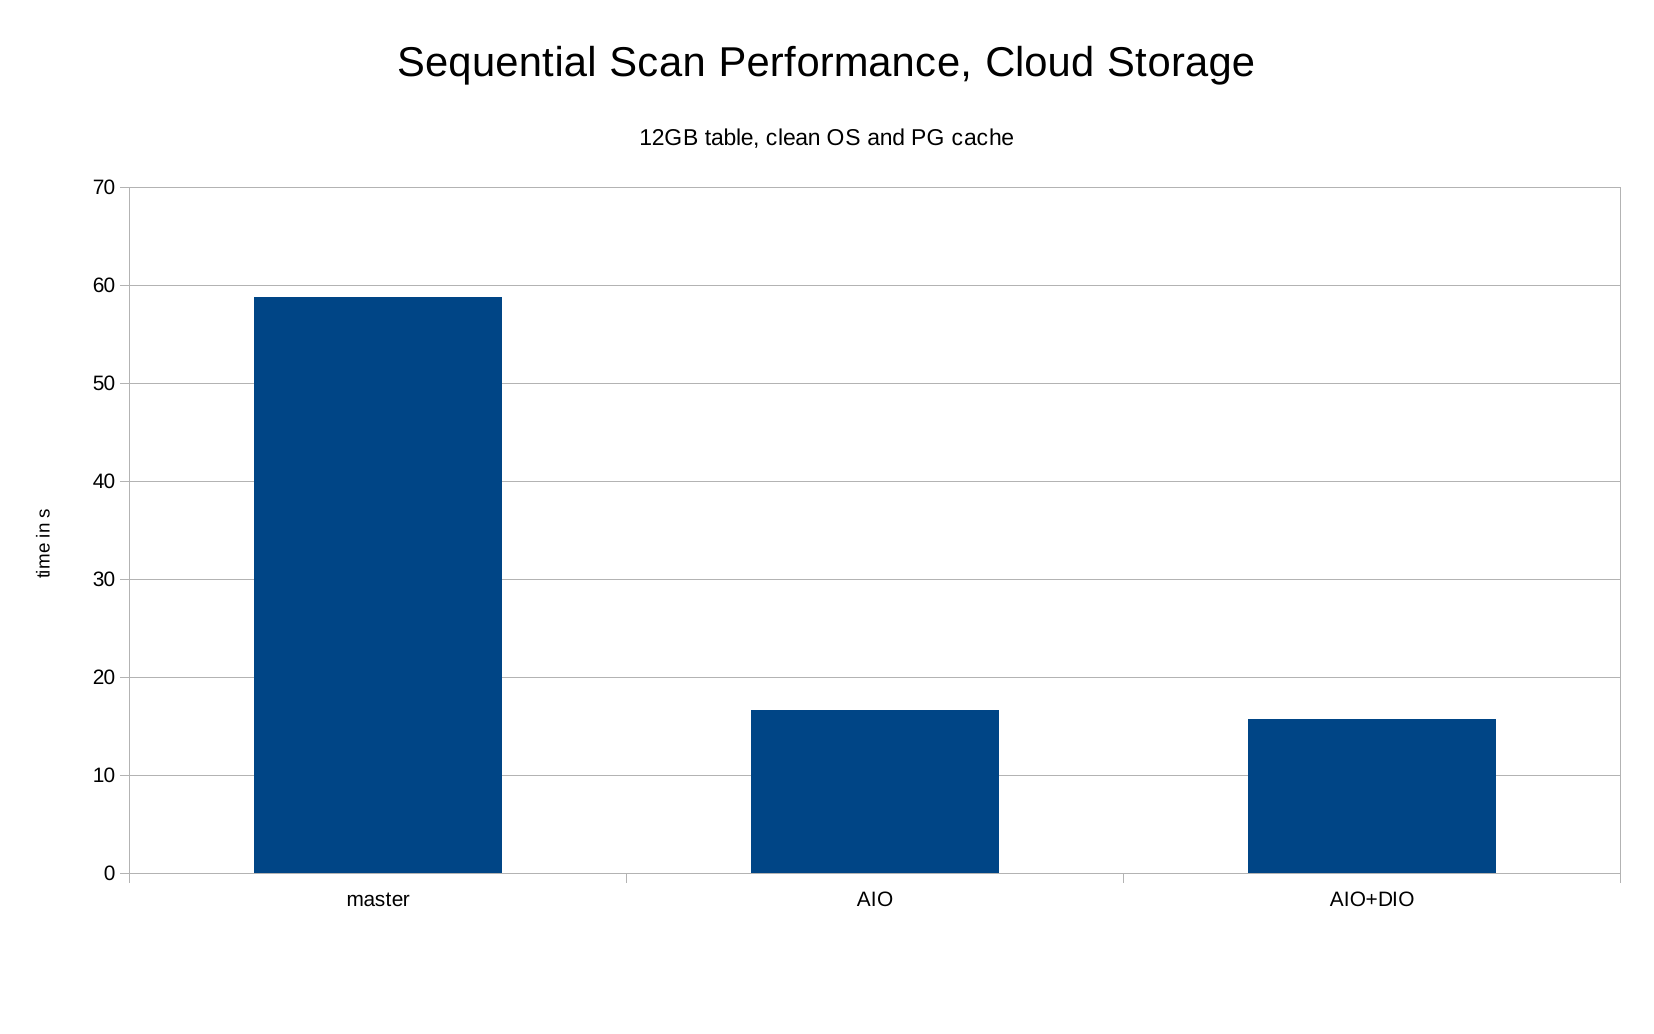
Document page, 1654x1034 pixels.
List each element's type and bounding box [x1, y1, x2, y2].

chart [0, 0, 1654, 931]
